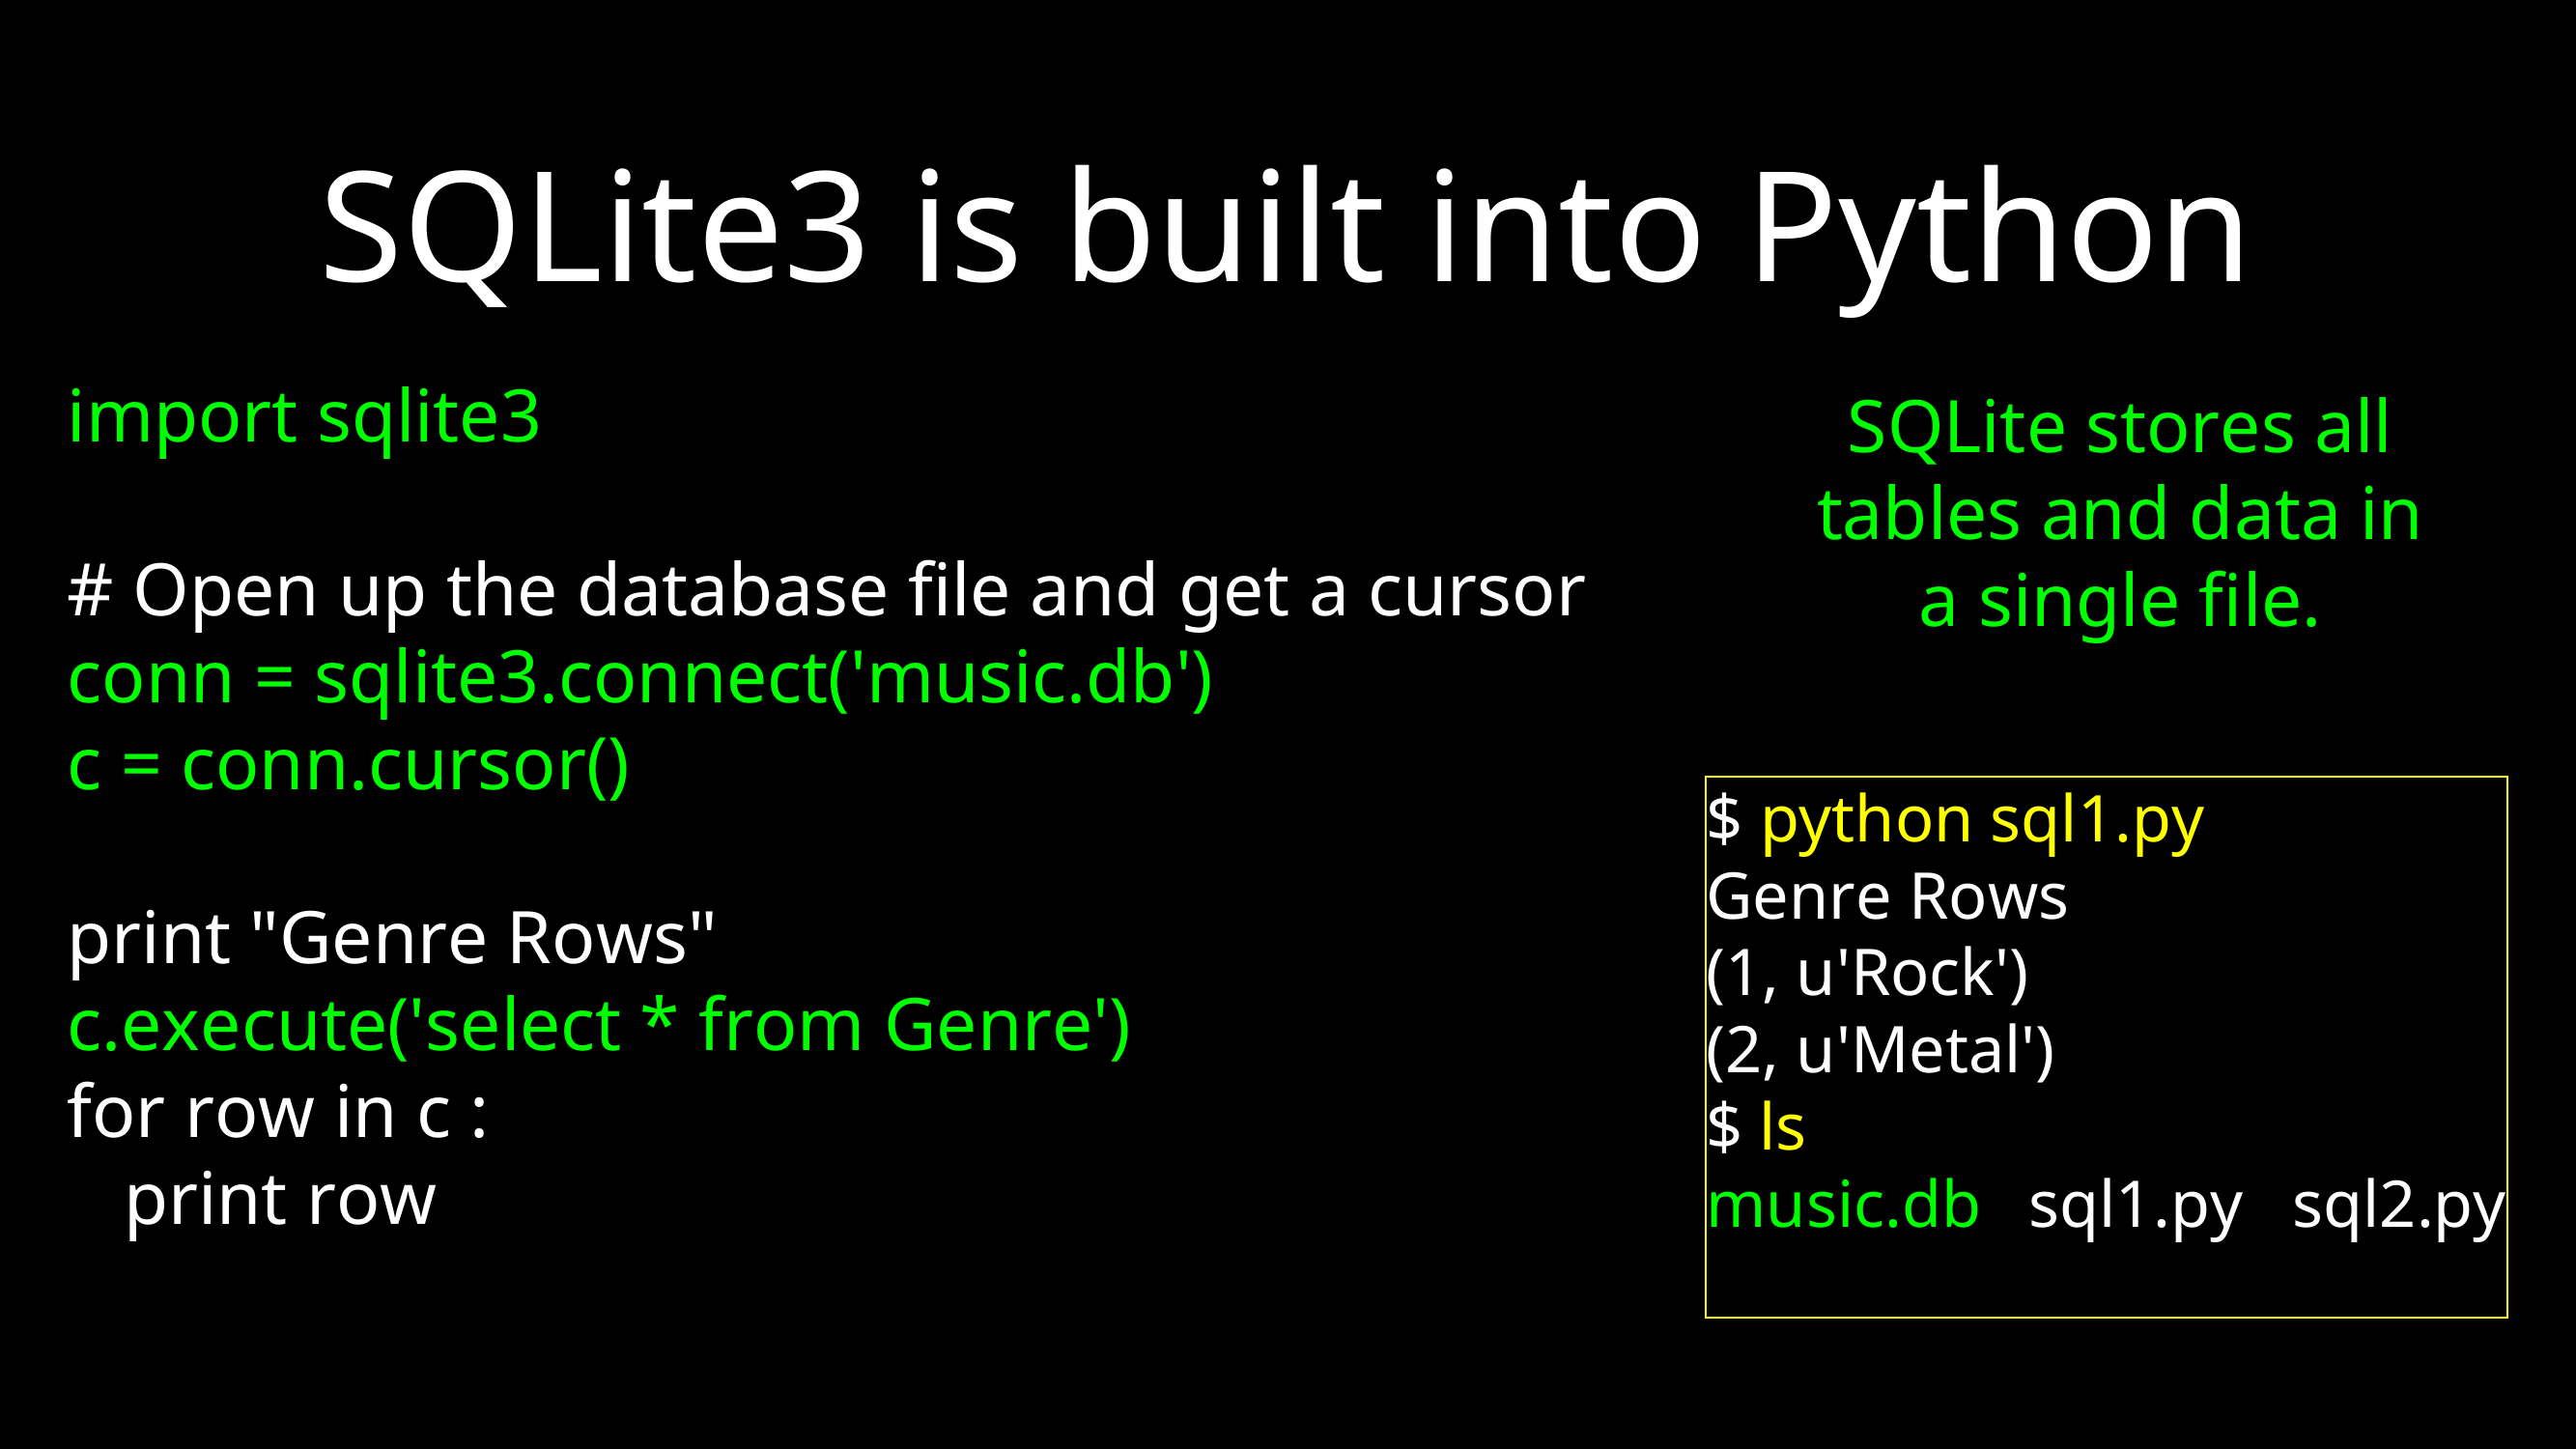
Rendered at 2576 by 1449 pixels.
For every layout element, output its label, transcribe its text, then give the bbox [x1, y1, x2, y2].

title SQLite3 is built into Python [183, 38, 2392, 403]
text_box import sqlite3 # Open up the database file and get a cursor conn = sqlite3.connect('music.db') c = conn.cursor() print "Genre Rows" c.execute('select * from Genre') for row in c : print row [67, 369, 1588, 1326]
text_box $ python sql1.py Genre Rows (1, u'Rock') (2, u'Metal') $ ls music.db sql1.py sql2.py [1706, 777, 2507, 1319]
text_box SQLite stores all tables and data in a single file. [1814, 378, 2426, 642]
